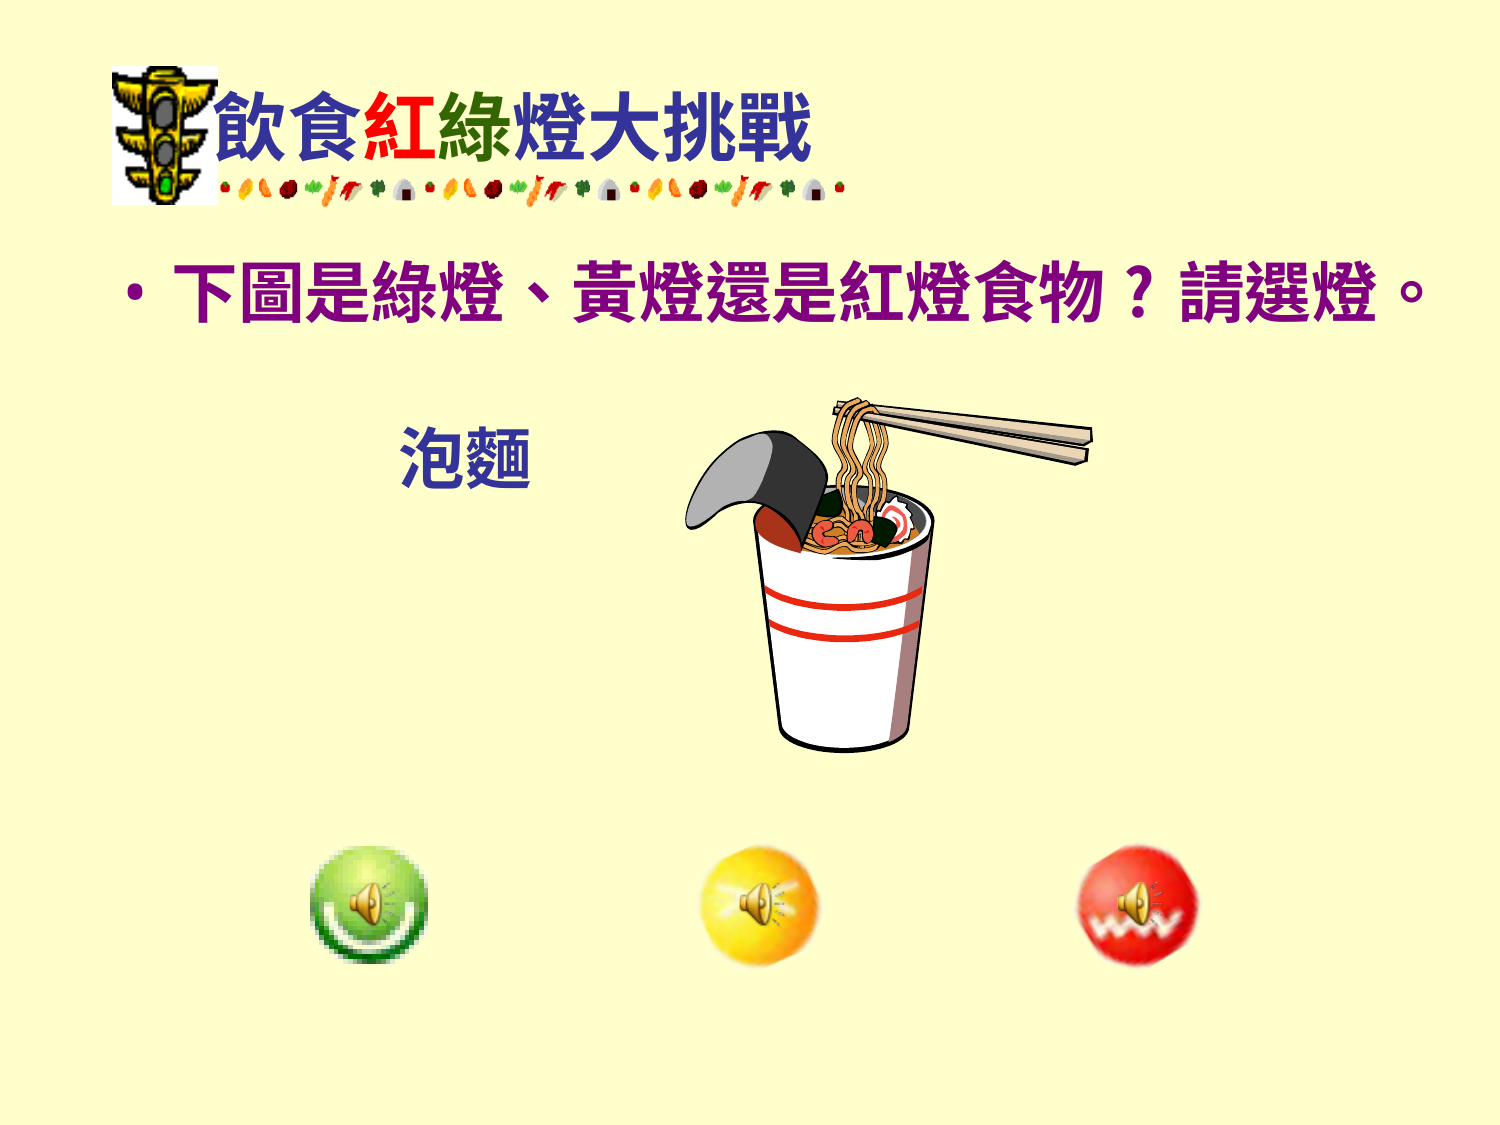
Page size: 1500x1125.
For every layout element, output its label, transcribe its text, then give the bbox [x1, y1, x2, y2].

text_box 飲食紅綠燈大挑戰 [194, 78, 868, 173]
picture [673, 822, 850, 988]
picture [1048, 817, 1231, 992]
picture [112, 66, 847, 209]
text_box 泡麵 [383, 408, 548, 505]
list 下圖是綠燈、黃燈還是紅燈食物?請選燈。 [100, 243, 1436, 351]
picture [679, 397, 1093, 754]
picture [301, 846, 443, 964]
